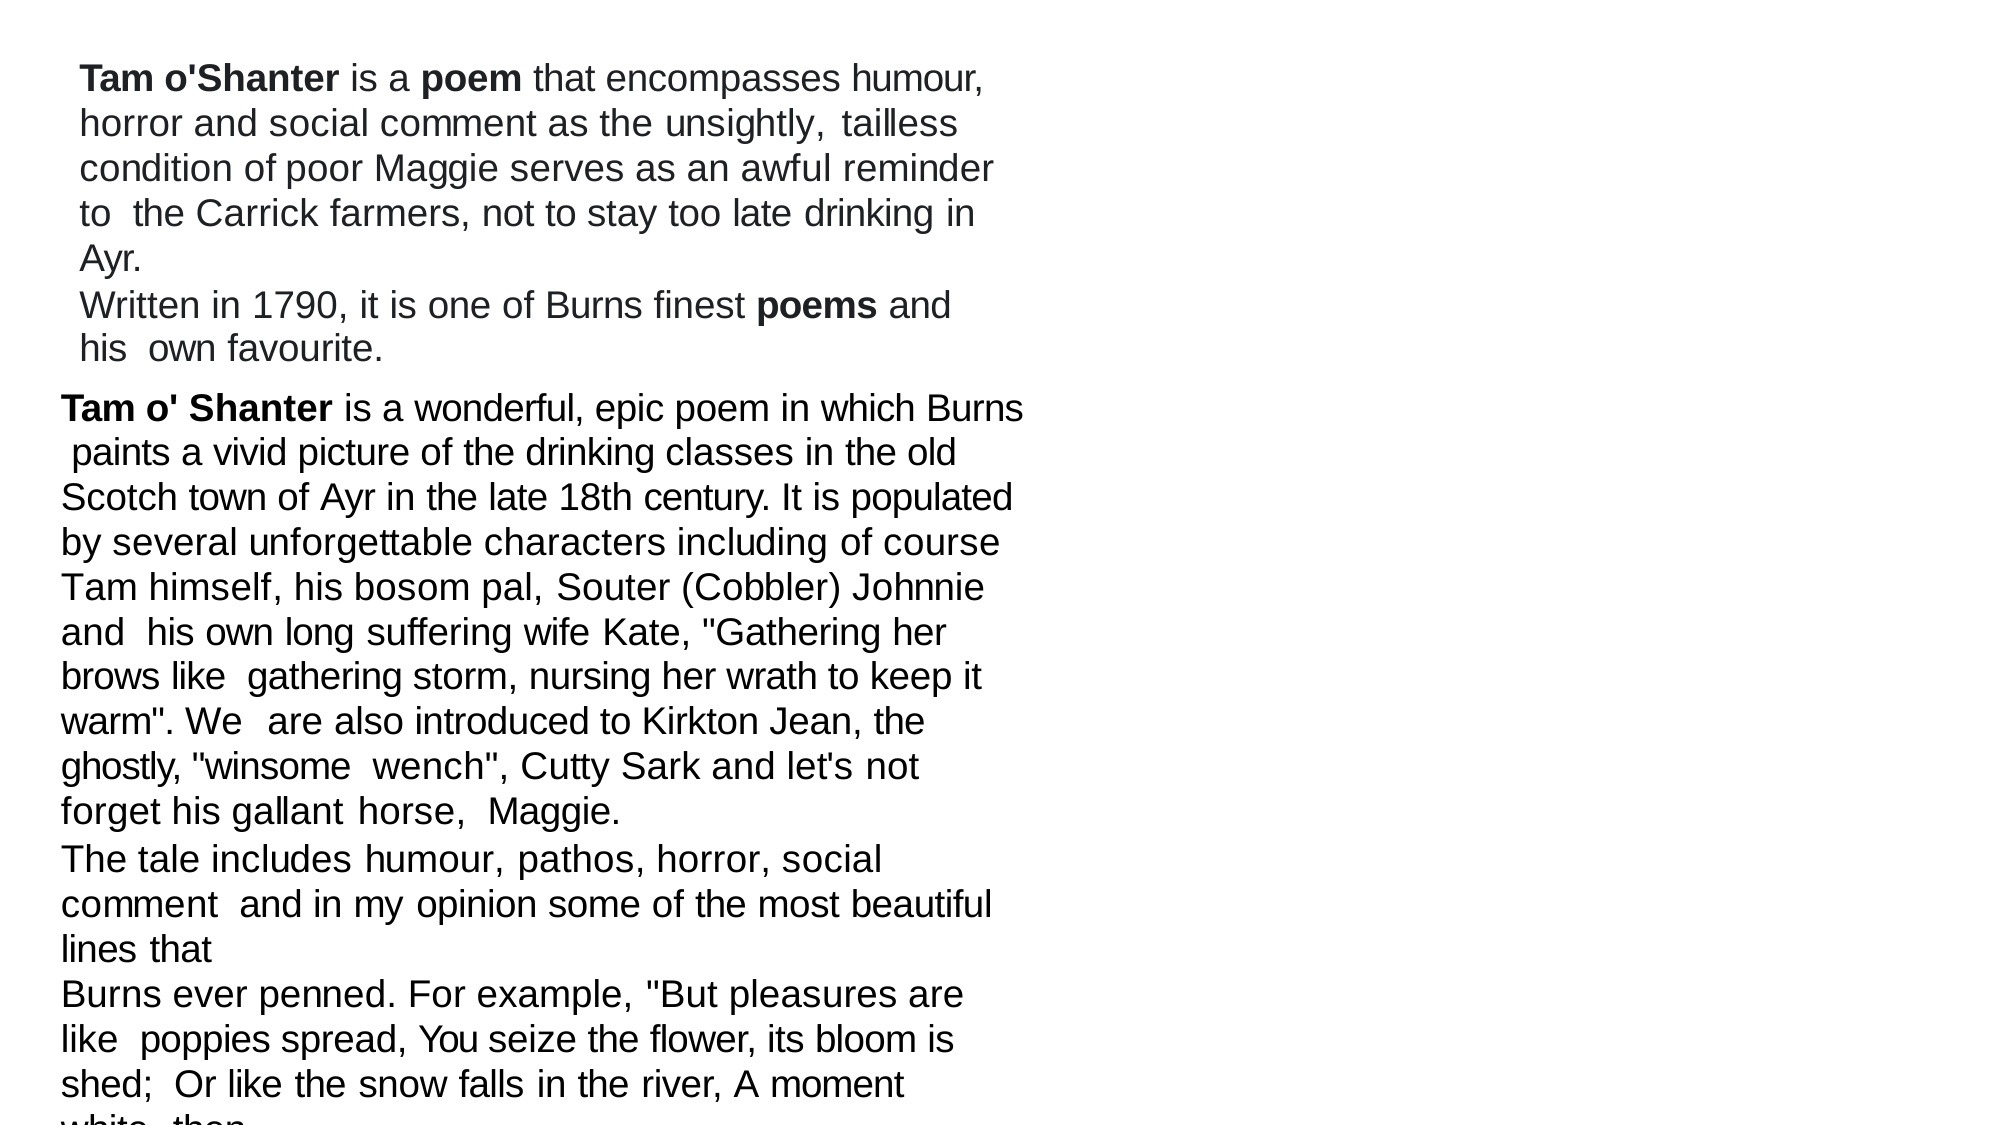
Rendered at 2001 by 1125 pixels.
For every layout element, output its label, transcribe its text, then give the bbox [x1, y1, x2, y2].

text_box Tam o'Shanter is a poem that encompasses humour, horror and social comment as the unsightly, tailless condition of poor Maggie serves as an awful reminder to the Carrick farmers, not to stay too late drinking in Ayr. Written in 1790, it is one of Burns finest poems and his own favourite. Tam o' Shanter is a wonderful, epic poem in which Burns paints a vivid picture of the drinking classes in the old Scotch town of Ayr in the late 18th century. It is populated by several unforgettable characters including of course Tam himself, his bosom pal, Souter (Cobbler) Johnnie and his own long suffering wife Kate, "Gathering her brows like gathering storm, nursing her wrath to keep it warm". We are also introduced to Kirkton Jean, the ghostly, "winsome wench", Cutty Sark and let's not forget his gallant horse, Maggie. The tale includes humour, pathos, horror, social comment and in my opinion some of the most beautiful lines that Burns ever penned. For example, "But pleasures are like poppies spread, You seize the flower, its bloom is shed; Or like the snow falls in the river, A moment white--then melts for ever" [58, 52, 1027, 1065]
